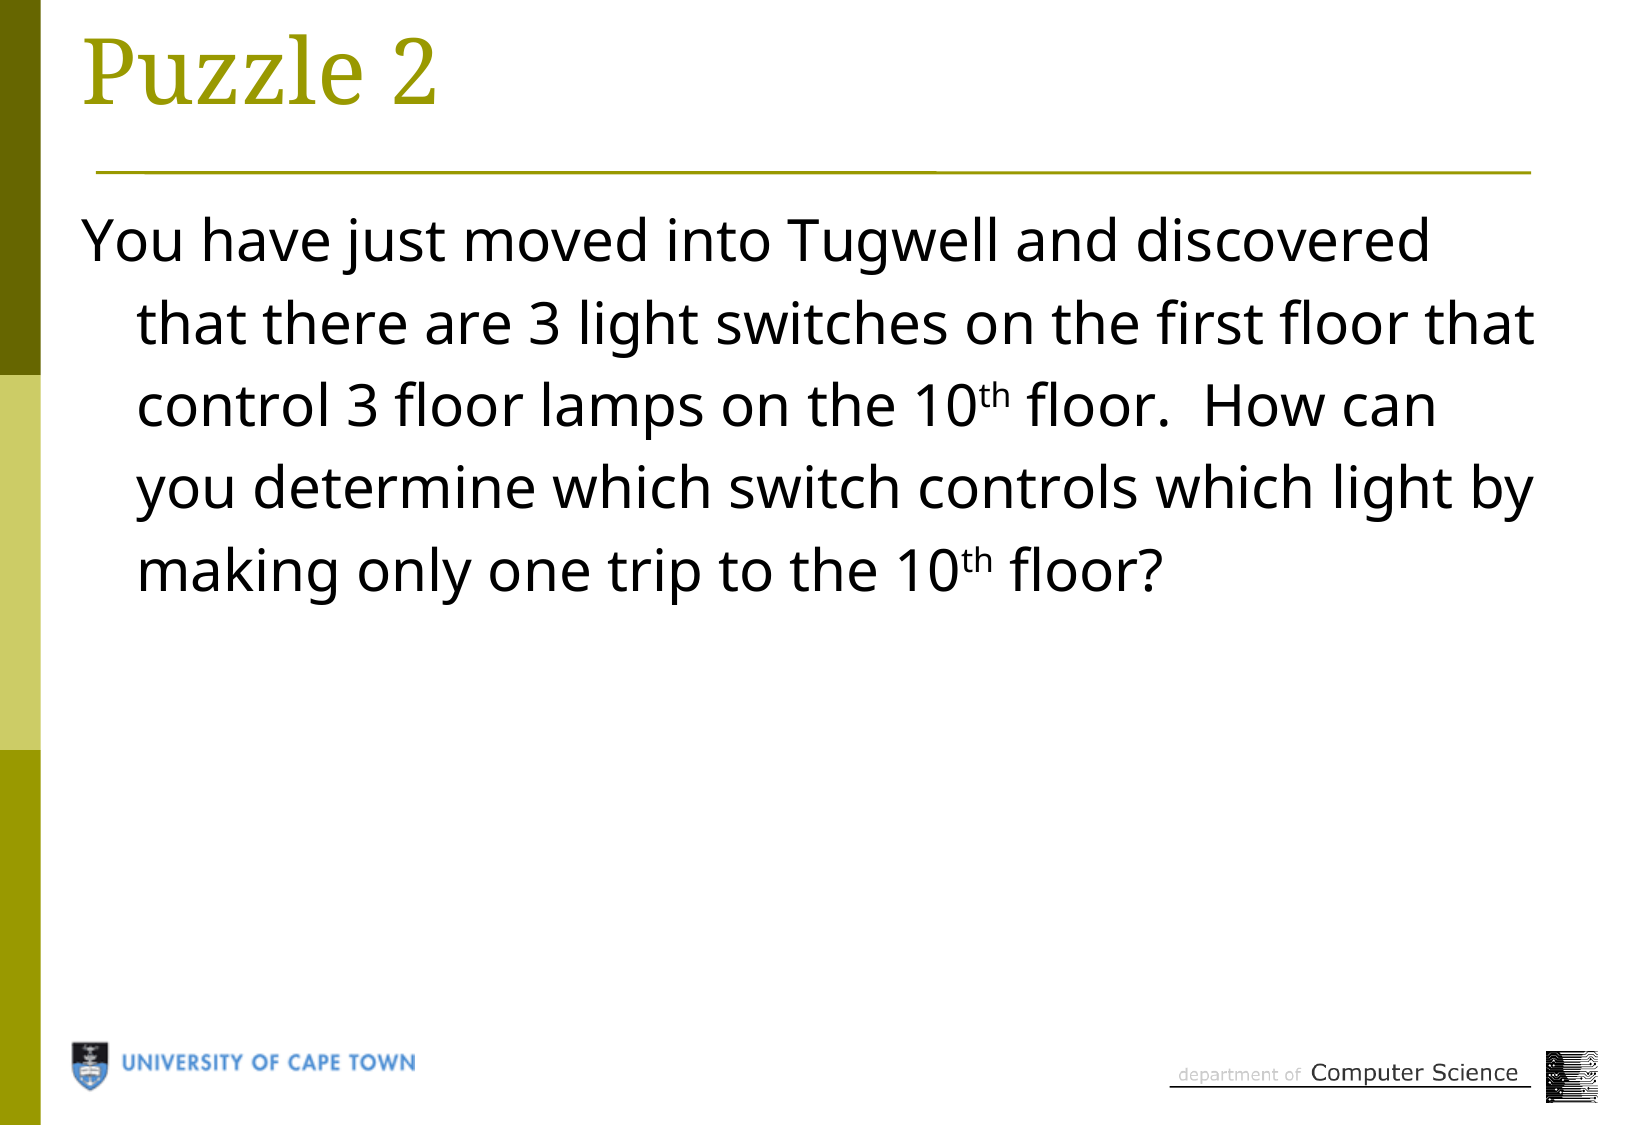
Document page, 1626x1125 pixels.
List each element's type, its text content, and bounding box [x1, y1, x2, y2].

picture [1169, 1043, 1532, 1091]
list You have just moved into Tugwell and discovered that there are 3 light switches on the first floor that control 3 floor lamps on the 10th floor. How can you determine which switch controls which light by making only one trip to the 10th floor? [81, 196, 1543, 991]
title Puzzle 2 [81, 0, 1543, 165]
picture [61, 1024, 415, 1103]
picture [1546, 1051, 1598, 1103]
